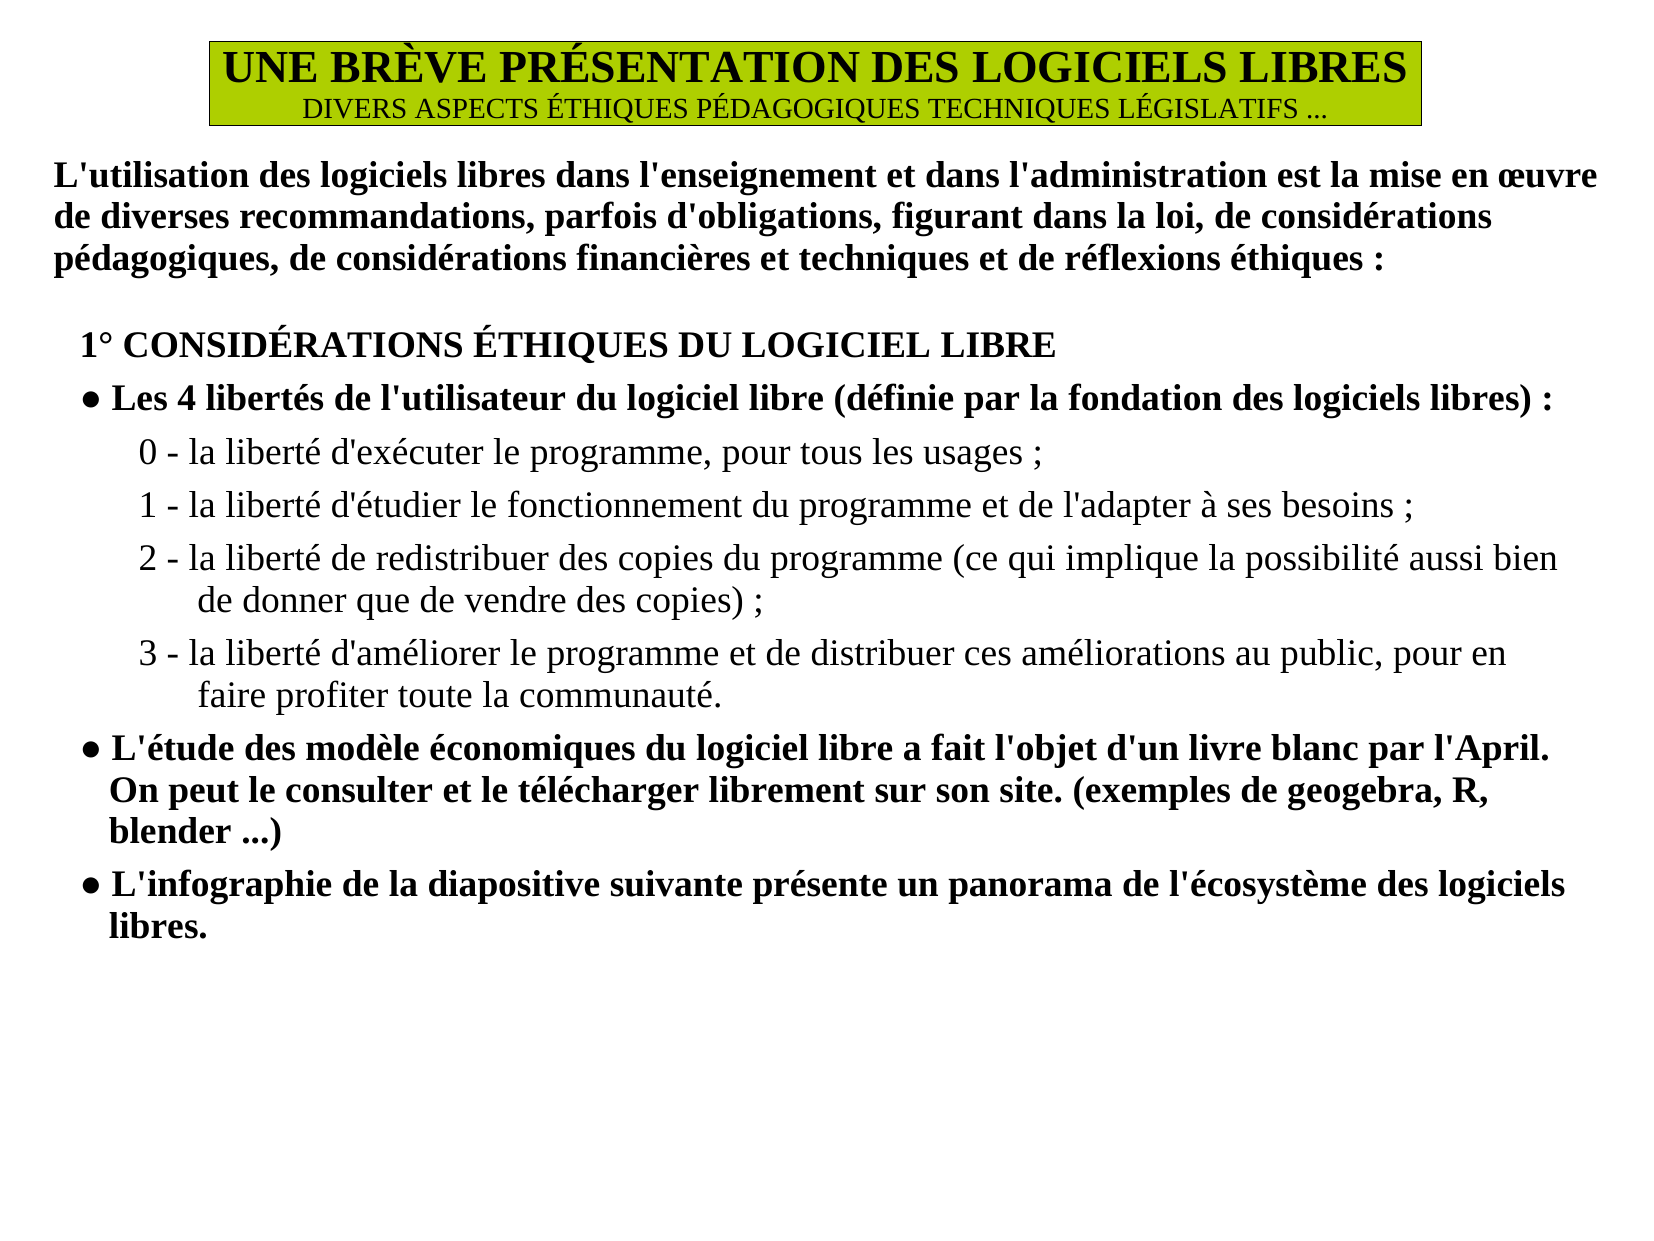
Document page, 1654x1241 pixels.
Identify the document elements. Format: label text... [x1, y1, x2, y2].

text_box 1° CONSIDÉRATIONS ÉTHIQUES DU LOGICIEL LIBRE ● Les 4 libertés de l'utilisateur du logiciel libre (définie par la fondation des logiciels libres) : 0 - la liberté d'exécuter le programme, pour tous les usages ; 1 - la liberté d'étudier le fonctionnement du programme et de l'adapter à ses besoins ; 2 - la liberté de redistribuer des copies du programme (ce qui implique la possibilité aussi bien de donner que de vendre des copies) ; 3 - la liberté d'améliorer le programme et de distribuer ces améliorations au public, pour en faire profiter toute la communauté. ● L'étude des modèle économiques du logiciel libre a fait l'objet d'un livre blanc par l'April. On peut le consulter et le télécharger librement sur son site. (exemples de geogebra, R, blender ...) ● L'infographie de la diapositive suivante présente un panorama de l'écosystème des logiciels libres. [79, 324, 1578, 950]
text_box UNE BRÈVE PRÉSENTATION DES LOGICIELS LIBRES DIVERS ASPECTS ÉTHIQUES PÉDAGOGIQUES TECHNIQUES LÉGISLATIFS ... [209, 41, 1422, 126]
text_box L'utilisation des logiciels libres dans l'enseignement et dans l'administration est la mise en œuvre de diverses recommandations, parfois d'obligations, figurant dans la loi, de considérations pédagogiques, de considérations financières et techniques et de réflexions éthiques : [38, 146, 1615, 287]
